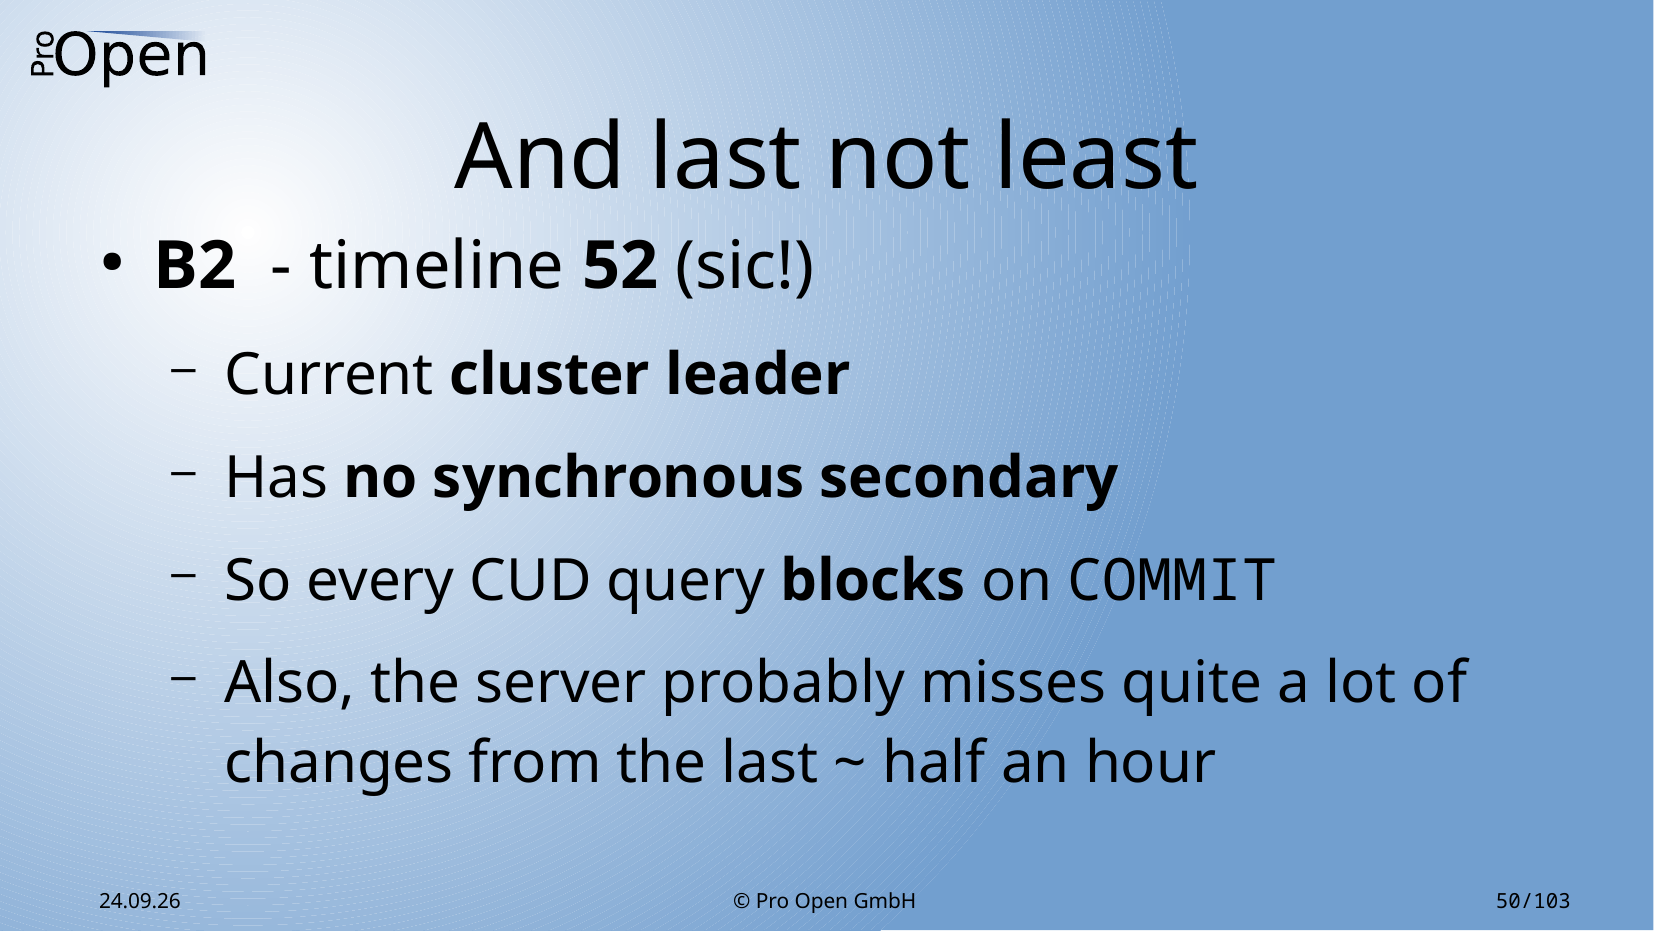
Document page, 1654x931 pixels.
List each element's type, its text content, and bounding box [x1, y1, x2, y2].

list B2 - timeline 52 (sic!) Current cluster leader Has no synchronous secondary So every CUD query blocks on COMMIT Also, the server probably misses quite a lot of changes from the last ~ half an hour [82, 217, 1571, 827]
title And last not least [82, 88, 1571, 217]
